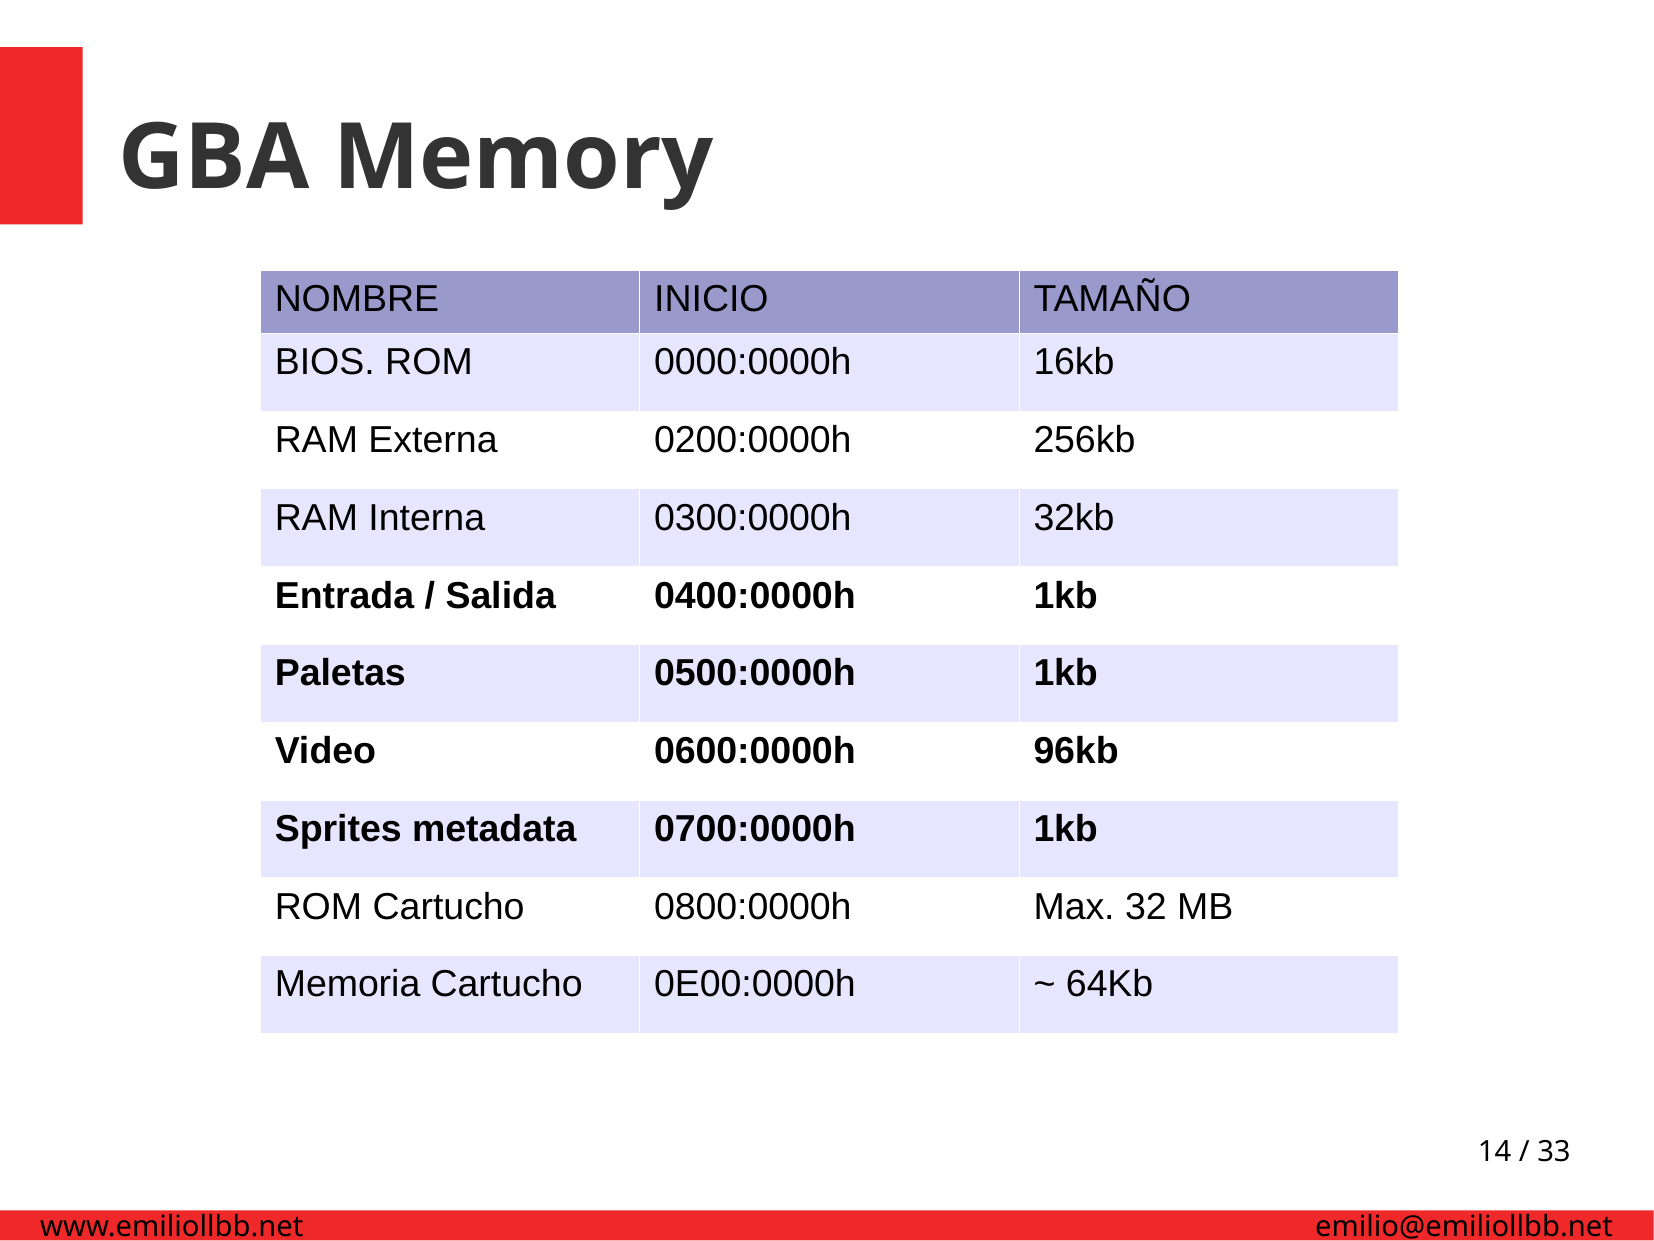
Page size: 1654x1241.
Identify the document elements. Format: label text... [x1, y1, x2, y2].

table_cell 0700:0000h [640, 801, 1019, 877]
table_header NOMBRE [261, 271, 639, 333]
table_cell 0600:0000h [640, 723, 1019, 800]
table_cell 0200:0000h [640, 412, 1019, 488]
table_cell 96kb [1020, 723, 1398, 800]
table_cell ~ 64Kb [1020, 956, 1398, 1033]
table_cell Paletas [261, 645, 639, 722]
table_cell 0400:0000h [640, 567, 1019, 644]
title GBA Memory [118, 49, 1571, 257]
table_cell 0300:0000h [640, 489, 1019, 566]
table_cell Max. 32 MB [1020, 878, 1398, 955]
table_cell 0E00:0000h [640, 956, 1019, 1033]
table_cell 1kb [1020, 801, 1398, 877]
table_cell BIOS. ROM [261, 334, 639, 411]
table_cell ROM Cartucho [261, 878, 639, 955]
table_cell 256kb [1020, 412, 1398, 488]
table_cell 1kb [1020, 645, 1398, 722]
table_cell 1kb [1020, 567, 1398, 644]
table_cell Sprites metadata [261, 801, 639, 877]
table_cell 16kb [1020, 334, 1398, 411]
table_cell RAM Externa [261, 412, 639, 488]
table_cell 0000:0000h [640, 334, 1019, 411]
table_header INICIO [640, 271, 1019, 333]
table_header TAMAÑO [1020, 271, 1398, 333]
table_cell RAM Interna [261, 489, 639, 566]
table_cell Entrada / Salida [261, 567, 639, 644]
table_cell 0800:0000h [640, 878, 1019, 955]
table_cell Memoria Cartucho [261, 956, 639, 1033]
table_cell 0500:0000h [640, 645, 1019, 722]
table_cell Video [261, 723, 639, 800]
table_cell 32kb [1020, 489, 1398, 566]
